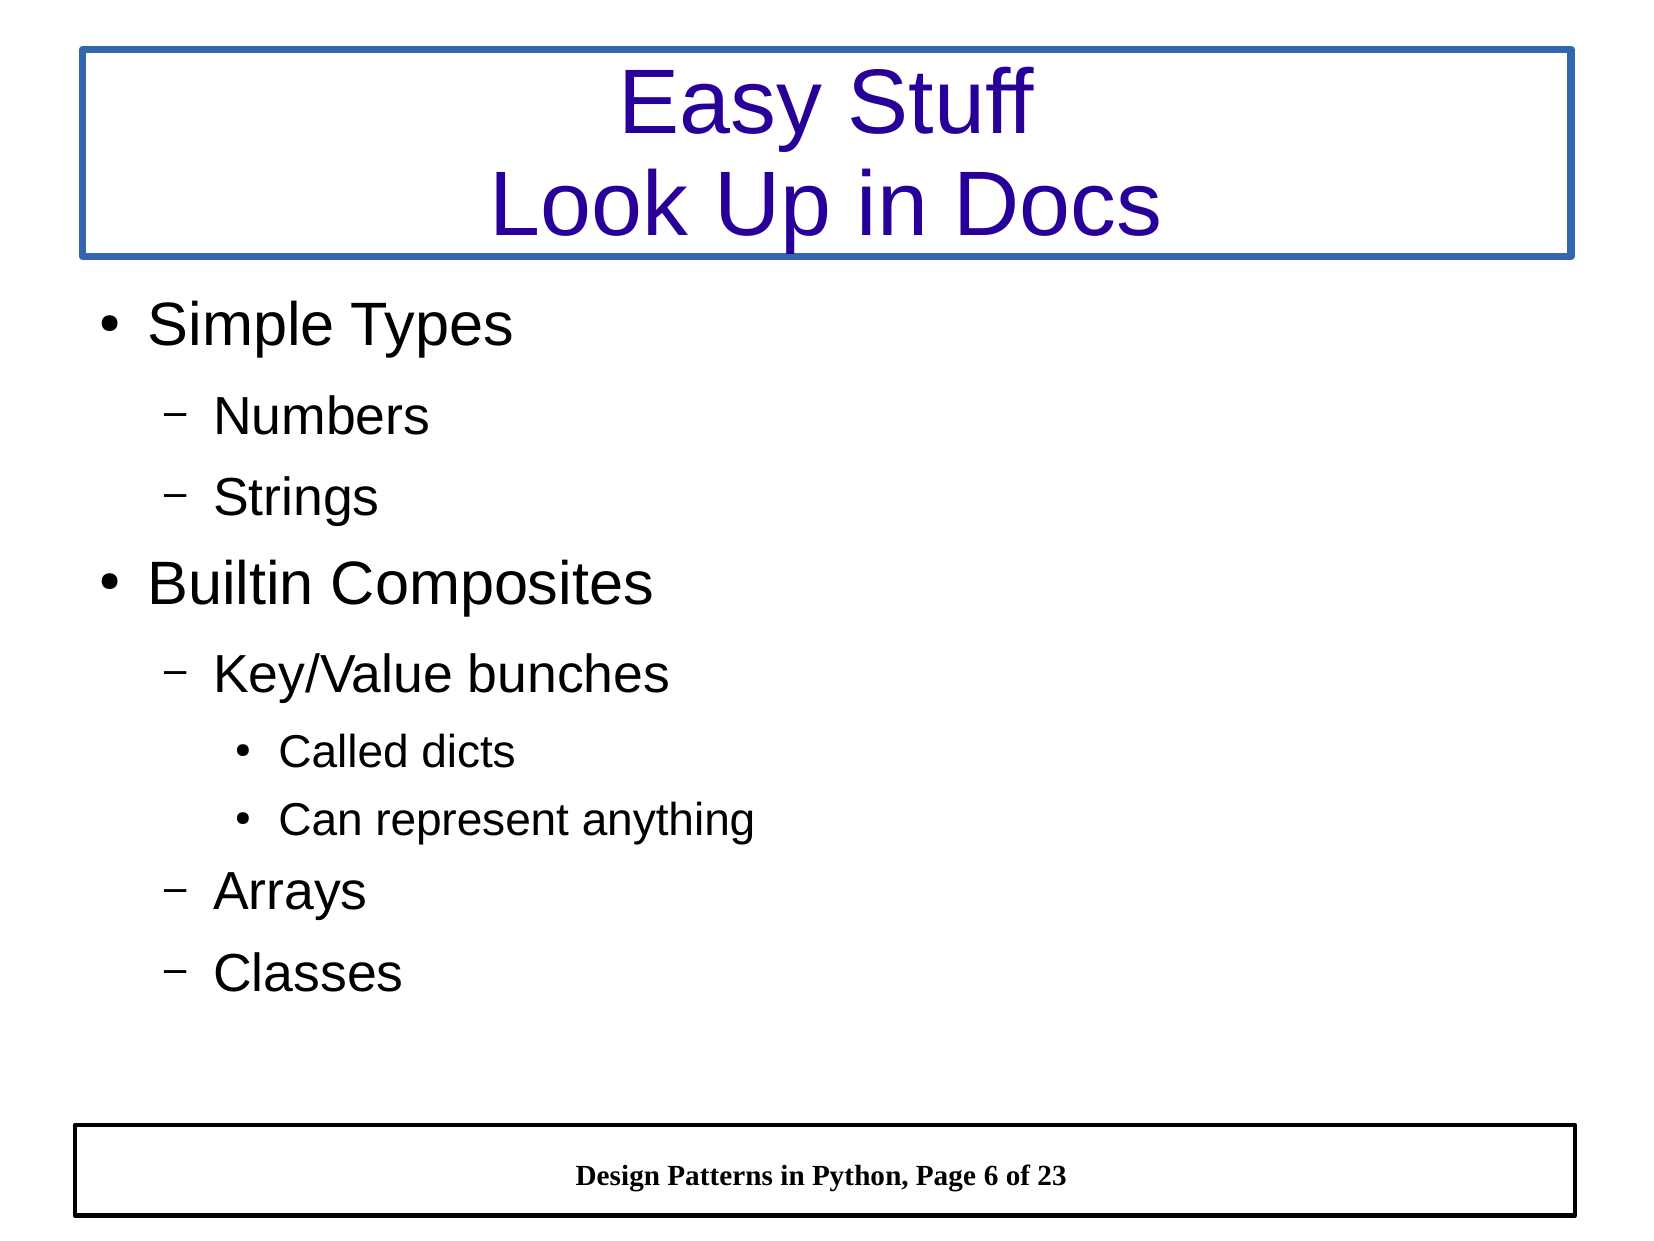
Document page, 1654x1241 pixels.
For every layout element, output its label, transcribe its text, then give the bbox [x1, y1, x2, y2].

list Simple Types Numbers Strings Builtin Composites Key/Value bunches Called dicts Can represent anything Arrays Classes [82, 290, 871, 1010]
title Easy Stuff Look Up in Docs [82, 49, 1571, 257]
